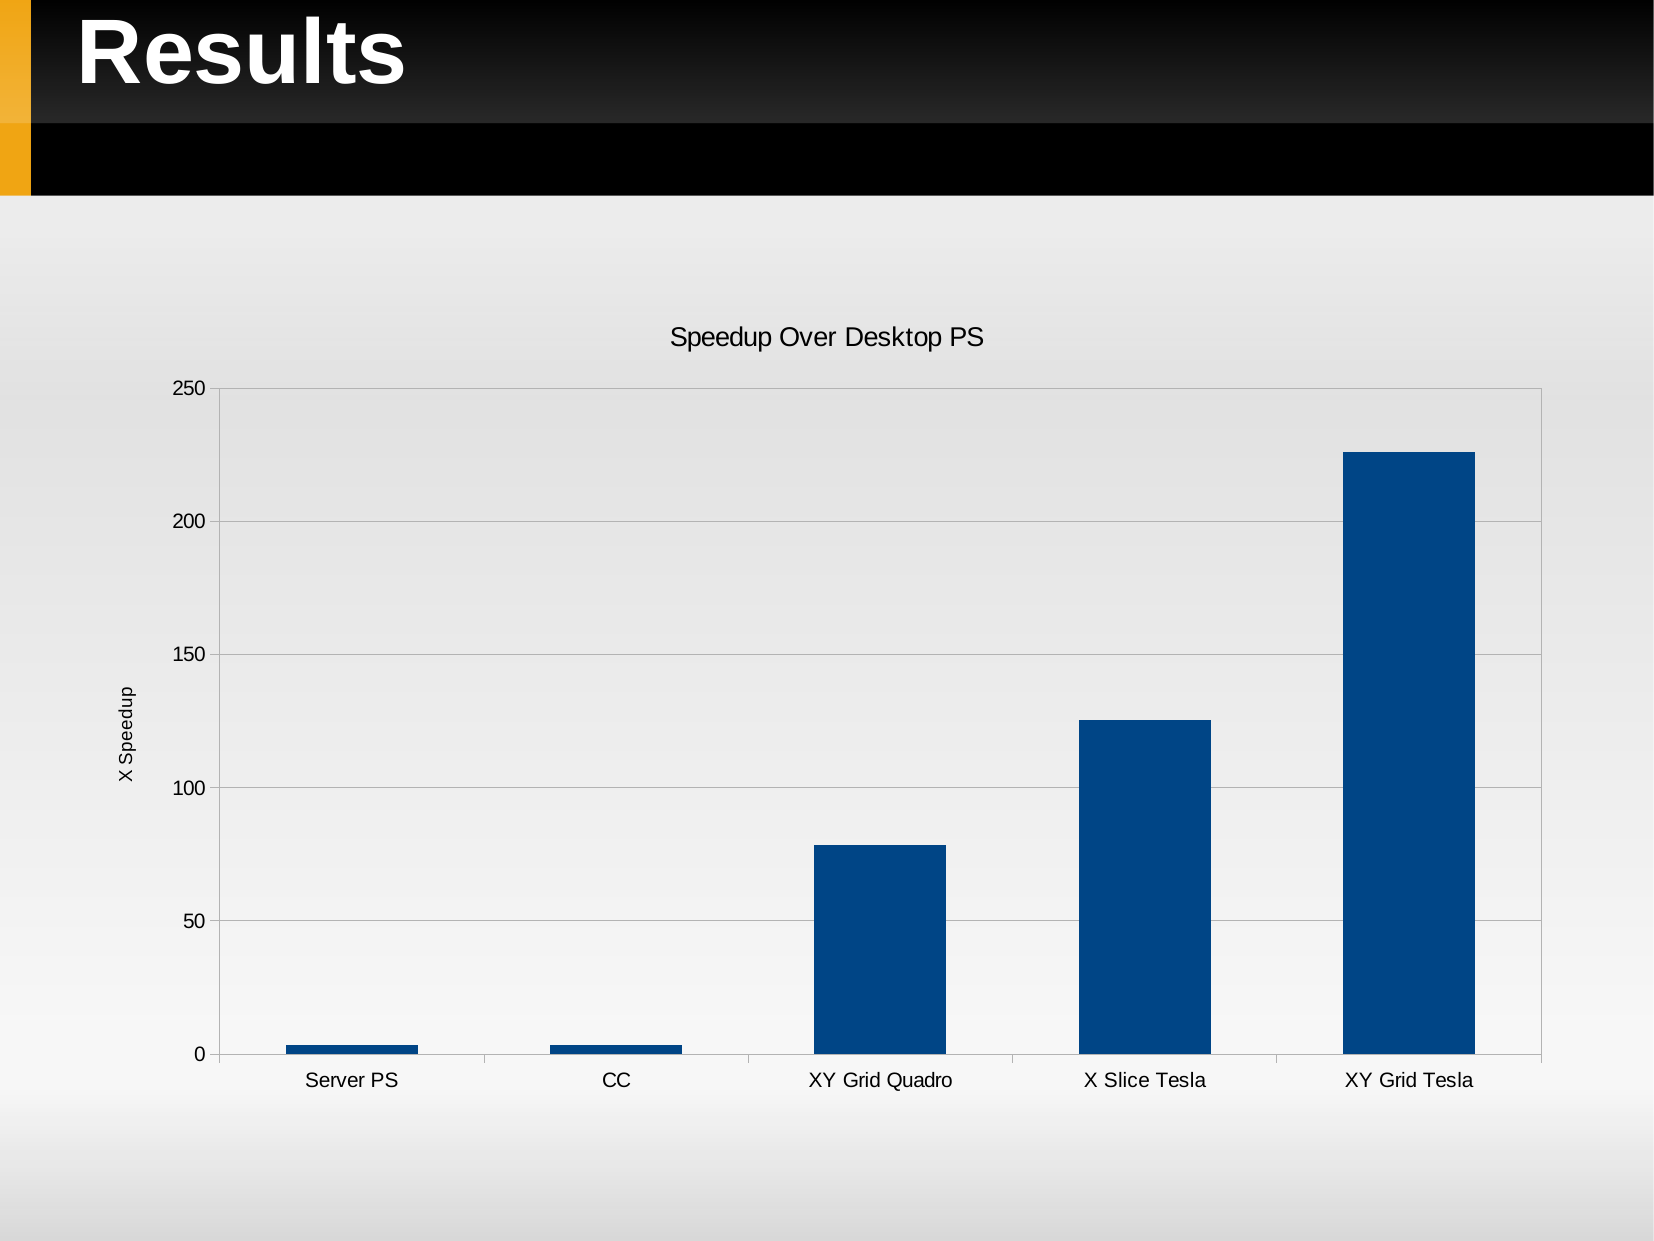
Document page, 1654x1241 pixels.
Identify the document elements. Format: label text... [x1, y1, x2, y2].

chart [82, 290, 1571, 1109]
picture [0, 0, 1654, 1241]
title Results [76, 0, 1565, 208]
